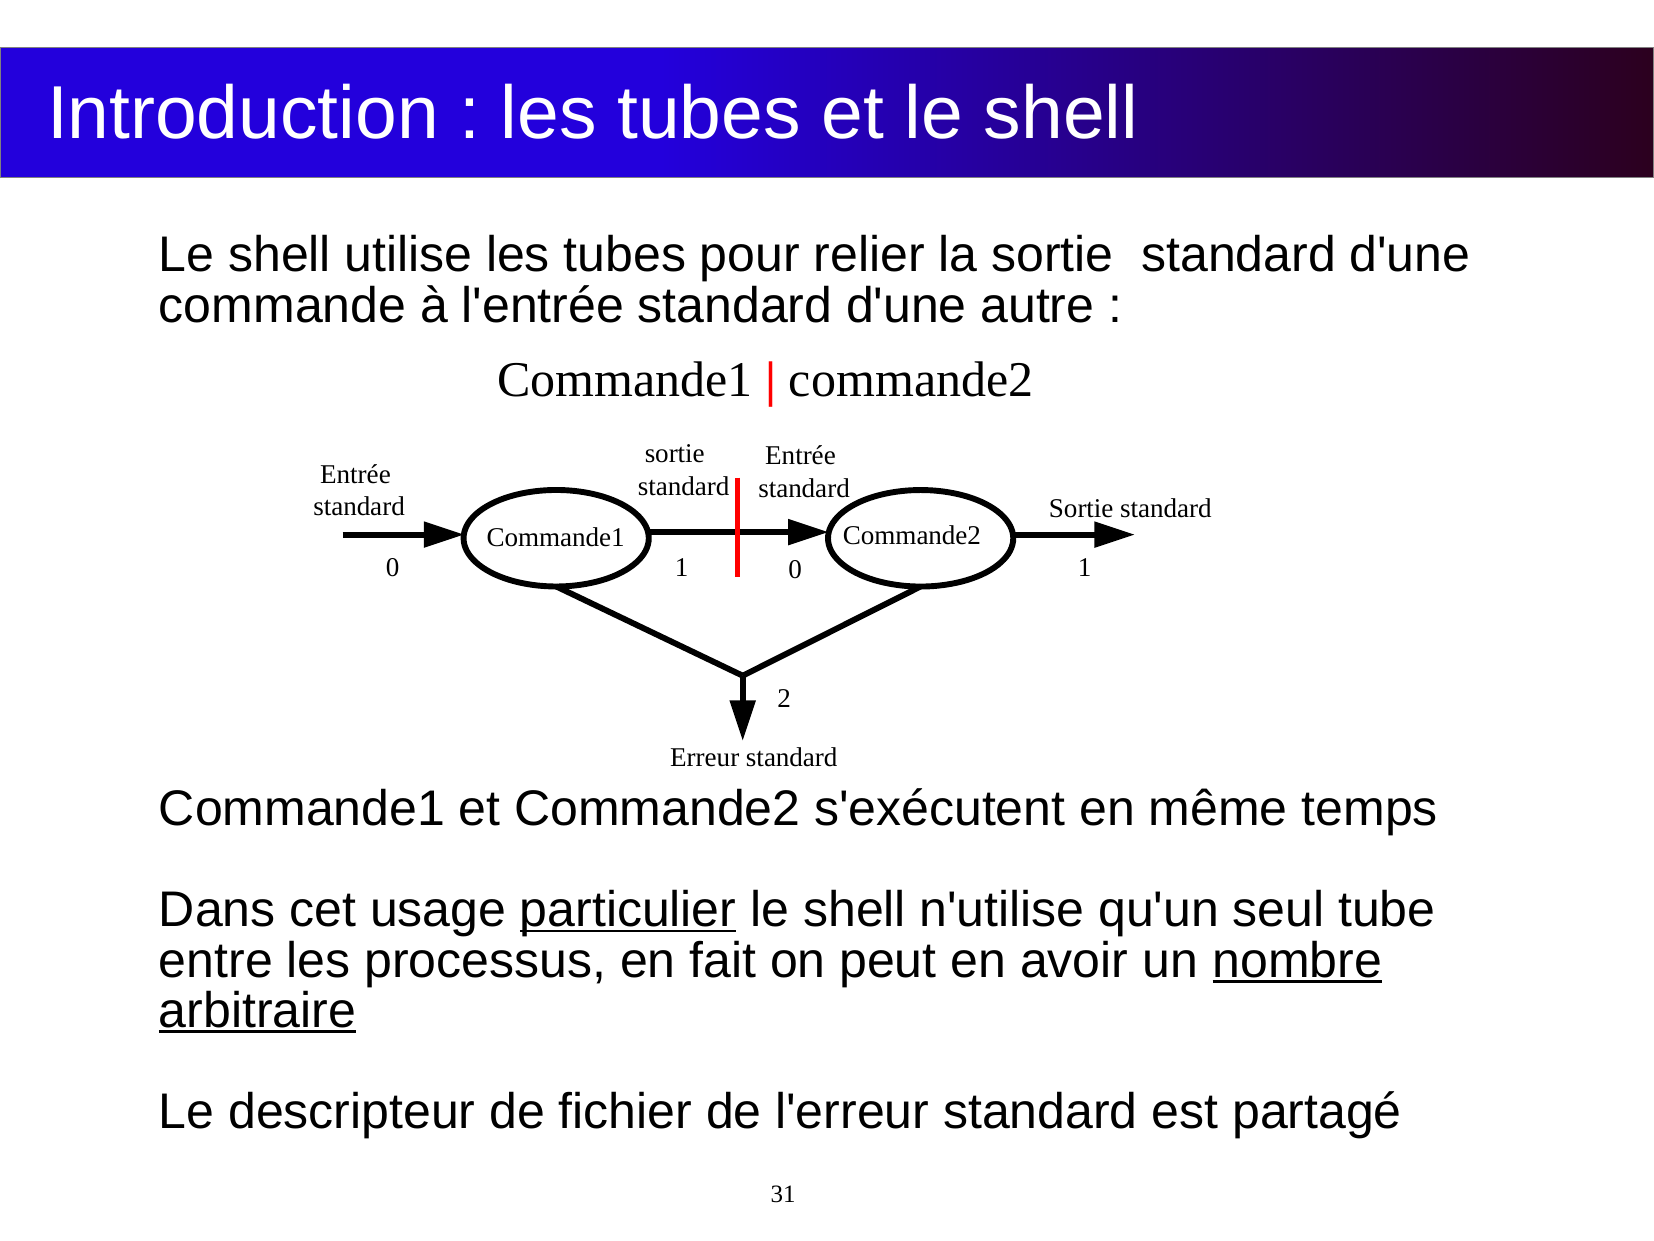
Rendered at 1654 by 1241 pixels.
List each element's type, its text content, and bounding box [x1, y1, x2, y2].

text_box Entrée standard [271, 448, 451, 529]
text_box Erreur standard [655, 732, 853, 780]
text_box 0 [773, 543, 817, 592]
text_box [478, 489, 634, 512]
text_box Sortie standard [1034, 482, 1228, 530]
text_box [463, 519, 471, 558]
text_box [896, 490, 995, 509]
text_box Commande1 | commande2 [482, 338, 1149, 414]
text_box sortie standard [596, 428, 775, 509]
text_box [473, 560, 639, 587]
text_box [835, 557, 1006, 587]
text_box Entrée standard [740, 430, 896, 510]
text_box Commande2 [828, 509, 1019, 557]
text_box 1 [1063, 542, 1106, 590]
text_box Commande1 [471, 512, 649, 560]
text_box 1 [660, 542, 703, 590]
text_box 0 [370, 542, 414, 590]
list Le shell utilise les tubes pour relier la sortie standard d'une commande à l'entrée standard d'une autre : Commande1 et Commande2 s'exécutent en même temps Dans cet usage particulier le shell n'utilise qu'un seul tube entre les processus, en fait on peut en avoir un nombre arbitraire Le descripteur de fichier de l'erreur standard est partagé [116, 231, 1528, 1146]
text_box 2 [762, 672, 806, 721]
title Introduction : les tubes et le shell [47, 6, 1477, 225]
